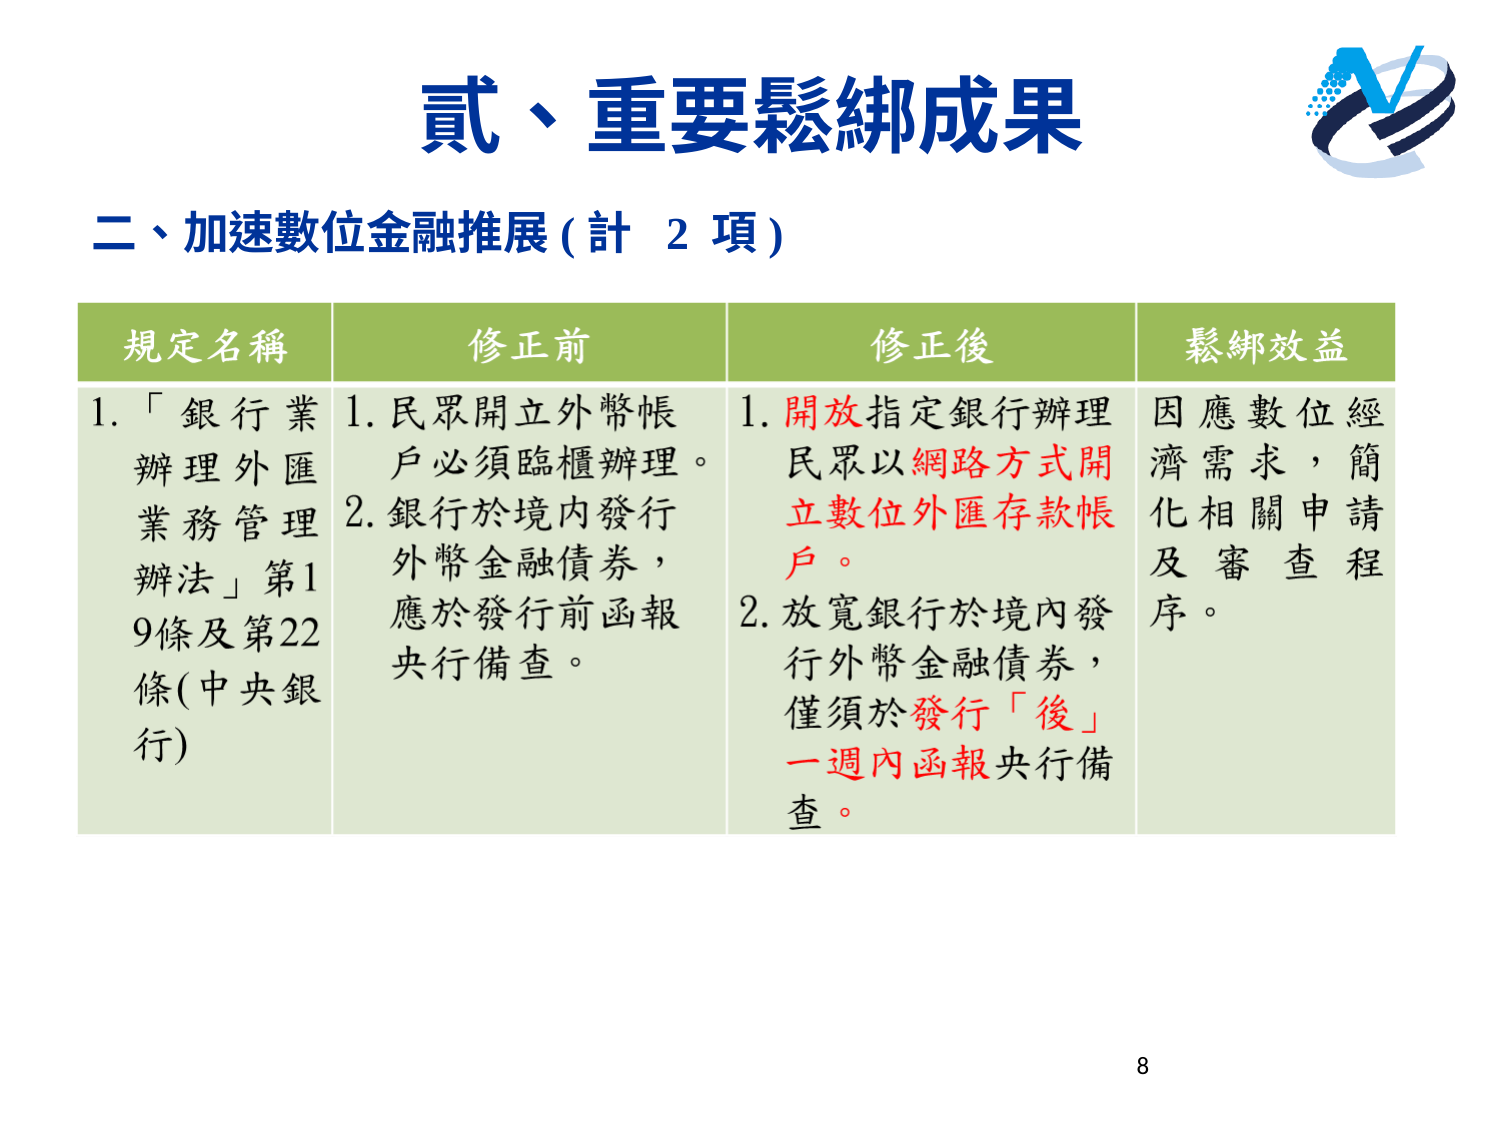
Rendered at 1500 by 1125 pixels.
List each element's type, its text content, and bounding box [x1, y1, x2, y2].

text_box 8 [1121, 1035, 1472, 1095]
title 貳、重要鬆綁成果 [76, 19, 1427, 207]
text_box 二、加速數位金融推展(計 2 項) [76, 196, 740, 267]
picture [76, 302, 1397, 862]
